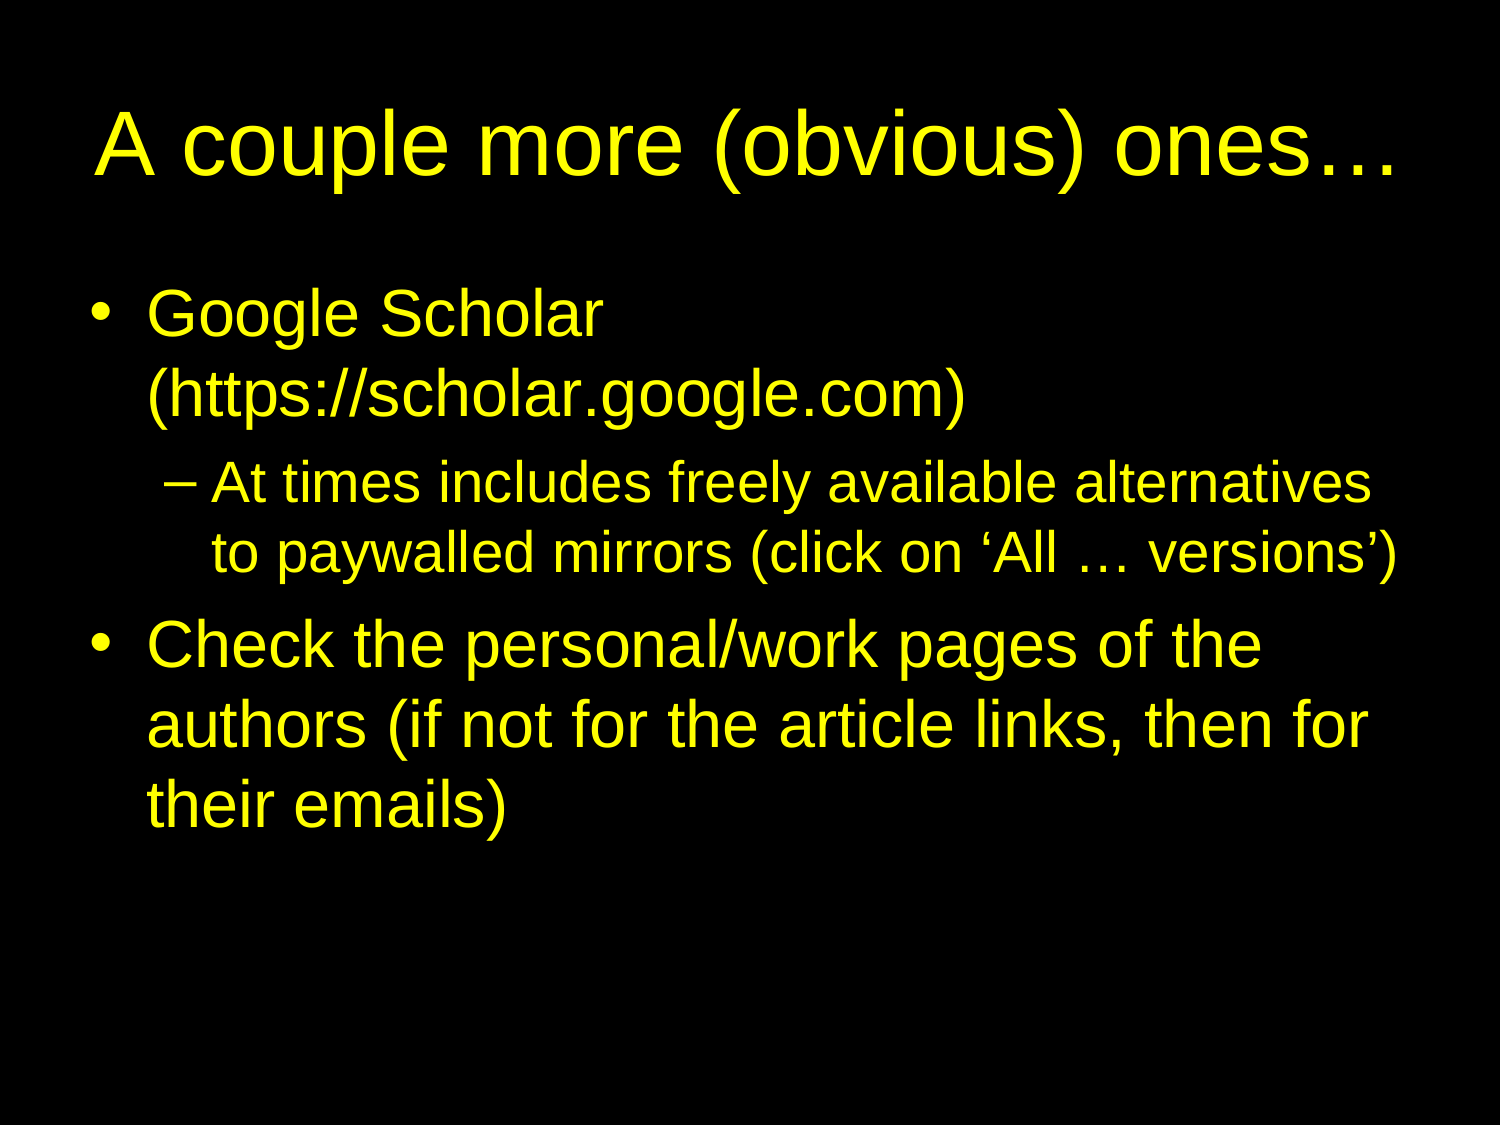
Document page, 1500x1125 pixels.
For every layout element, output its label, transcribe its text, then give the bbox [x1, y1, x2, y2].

list Google Scholar (https://scholar.google.com) At times includes freely available alternatives to paywalled mirrors (click on ‘All … versions’) Check the personal/work pages of the authors (if not for the article links, then for their emails) [75, 262, 1426, 1006]
title A couple more (obvious) ones… [75, 45, 1426, 233]
